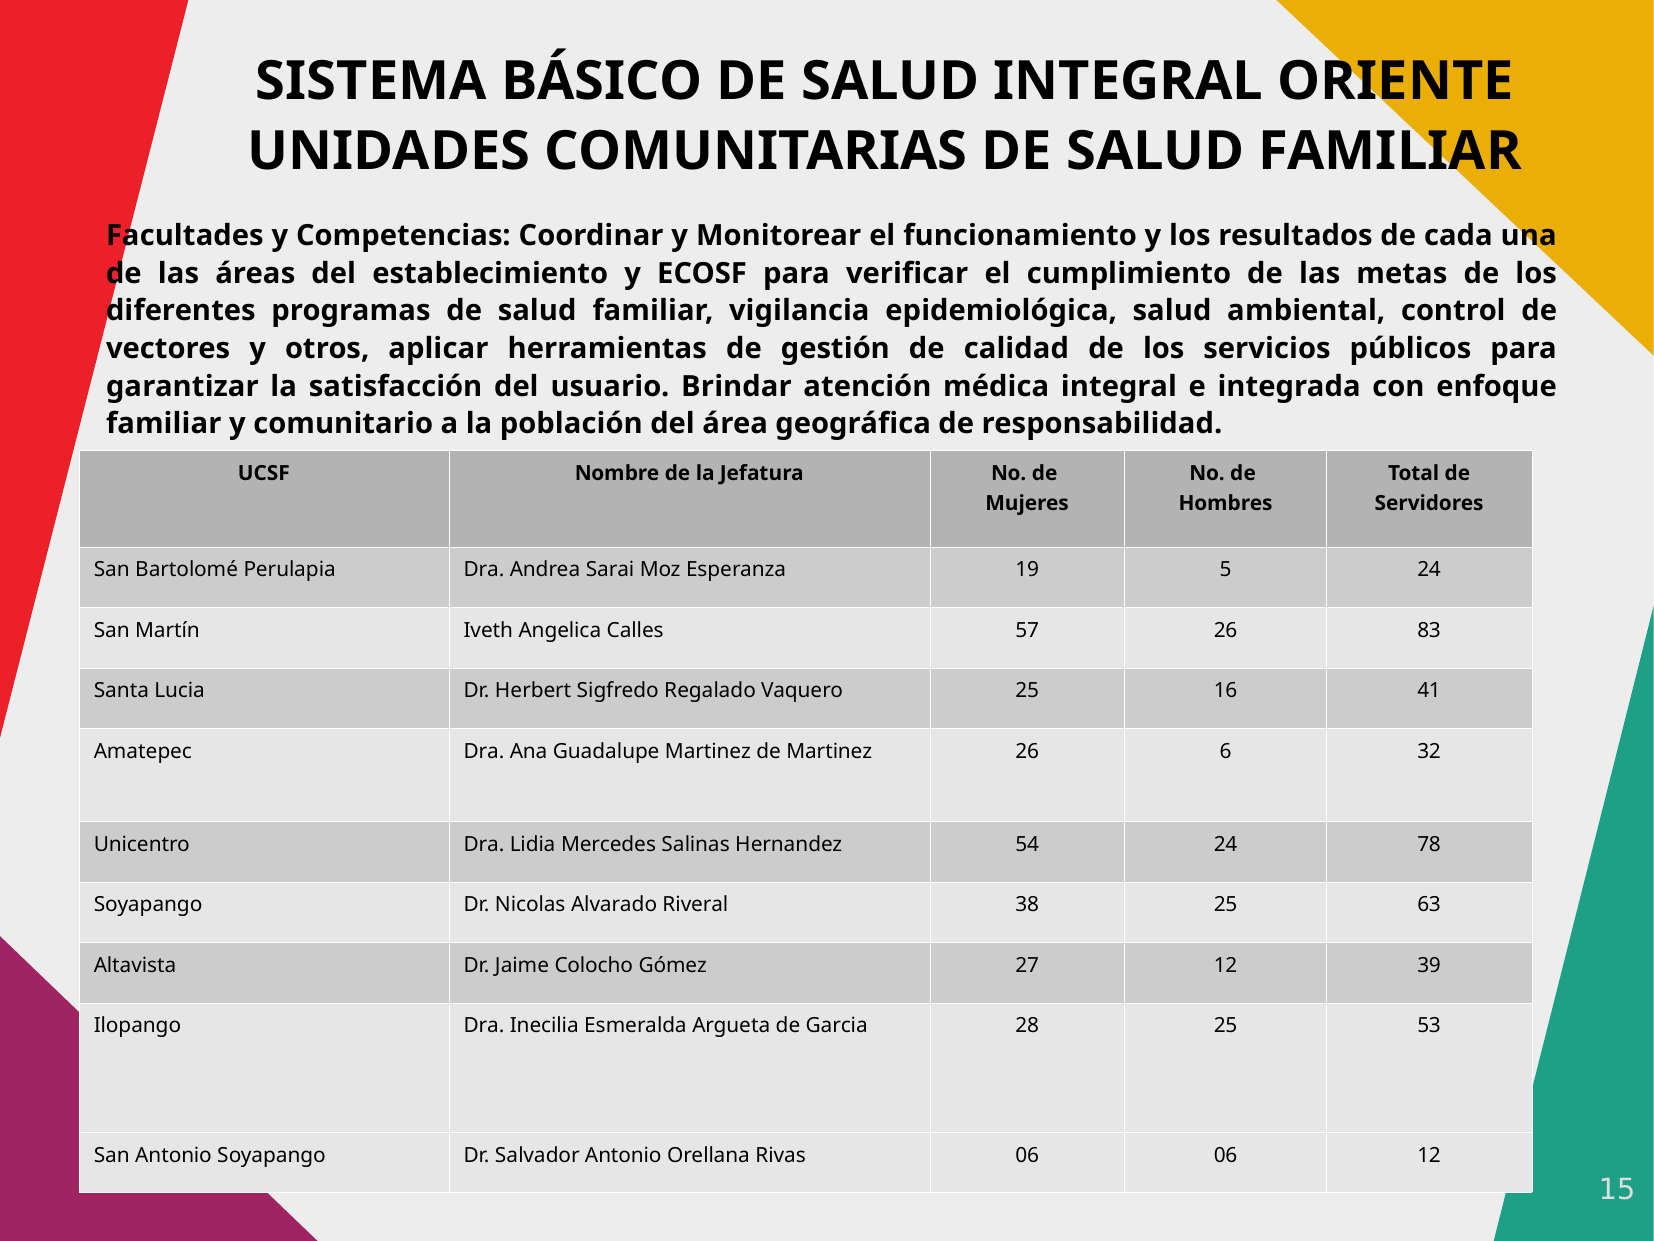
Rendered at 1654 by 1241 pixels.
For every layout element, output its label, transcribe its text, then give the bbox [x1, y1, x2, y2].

table_cell 06 [1125, 1133, 1326, 1192]
table_cell 26 [1125, 608, 1326, 668]
table_cell San Antonio Soyapango [80, 1133, 449, 1192]
table_cell 54 [931, 822, 1124, 882]
table_header Total de Servidores [1327, 451, 1532, 547]
table_cell Dr. Salvador Antonio Orellana Rivas [450, 1133, 930, 1192]
table_cell San Martín [80, 608, 449, 668]
table_cell 6 [1125, 729, 1326, 821]
table_cell Unicentro [80, 822, 449, 882]
table_cell Dr. Jaime Colocho Gómez [450, 943, 930, 1003]
table_cell Altavista [80, 943, 449, 1003]
table_cell Santa Lucia [80, 669, 449, 728]
table_header No. de Mujeres [931, 451, 1124, 547]
table_cell 41 [1327, 669, 1532, 728]
table_cell 57 [931, 608, 1124, 668]
title SISTEMA BÁSICO DE SALUD INTEGRAL ORIENTE UNIDADES COMUNITARIAS DE SALUD FAMILIAR [82, 13, 1654, 208]
table_cell Dra. Ana Guadalupe Martinez de Martinez [450, 729, 930, 821]
table_cell 32 [1327, 729, 1532, 821]
table_cell Ilopango [80, 1004, 449, 1132]
table_cell San Bartolomé Perulapia [80, 548, 449, 607]
table_cell 25 [1125, 883, 1326, 942]
table_cell 53 [1327, 1004, 1532, 1132]
table_cell 28 [931, 1004, 1124, 1132]
table_cell 63 [1327, 883, 1532, 942]
table_cell 26 [931, 729, 1124, 821]
table_cell 27 [931, 943, 1124, 1003]
table_cell Dr. Nicolas Alvarado Riveral [450, 883, 930, 942]
table_cell Amatepec [80, 729, 449, 821]
table_cell Dra. Lidia Mercedes Salinas Hernandez [450, 822, 930, 882]
table_cell 19 [931, 548, 1124, 607]
table_cell 24 [1125, 822, 1326, 882]
table_cell 83 [1327, 608, 1532, 668]
table_cell 39 [1327, 943, 1532, 1003]
table_cell 25 [1125, 1004, 1326, 1132]
table_cell 78 [1327, 822, 1532, 882]
table_header No. de Hombres [1125, 451, 1326, 547]
text_box [151, 288, 1640, 1008]
table_header UCSF [80, 451, 449, 547]
table_cell 5 [1125, 548, 1326, 607]
table_cell Iveth Angelica Calles [450, 608, 930, 668]
table_cell Soyapango [80, 883, 449, 942]
table_cell Dra. Inecilia Esmeralda Argueta de Garcia [450, 1004, 930, 1132]
table_cell 24 [1327, 548, 1532, 607]
text_box Facultades y Competencias: Coordinar y Monitorear el funcionamiento y los resultados de cada una de las áreas del establecimiento y ECOSF para verificar el cumplimiento de las metas de los diferentes programas de salud familiar, vigilancia epidemiológica, salud ambiental, control de vectores y otros, aplicar herramientas de gestión de calidad de los servicios públicos para garantizar la satisfacción del usuario. Brindar atención médica integral e integrada con enfoque familiar y comunitario a la población del área geográfica de responsabilidad. [106, 207, 1559, 409]
table_cell 25 [931, 669, 1124, 728]
table_cell 12 [1125, 943, 1326, 1003]
table_header Nombre de la Jefatura [450, 451, 930, 547]
table_cell 16 [1125, 669, 1326, 728]
table_cell 06 [931, 1133, 1124, 1192]
table_cell 12 [1327, 1133, 1532, 1192]
table_cell Dra. Andrea Sarai Moz Esperanza [450, 548, 930, 607]
table_cell Dr. Herbert Sigfredo Regalado Vaquero [450, 669, 930, 728]
table_cell 38 [931, 883, 1124, 942]
